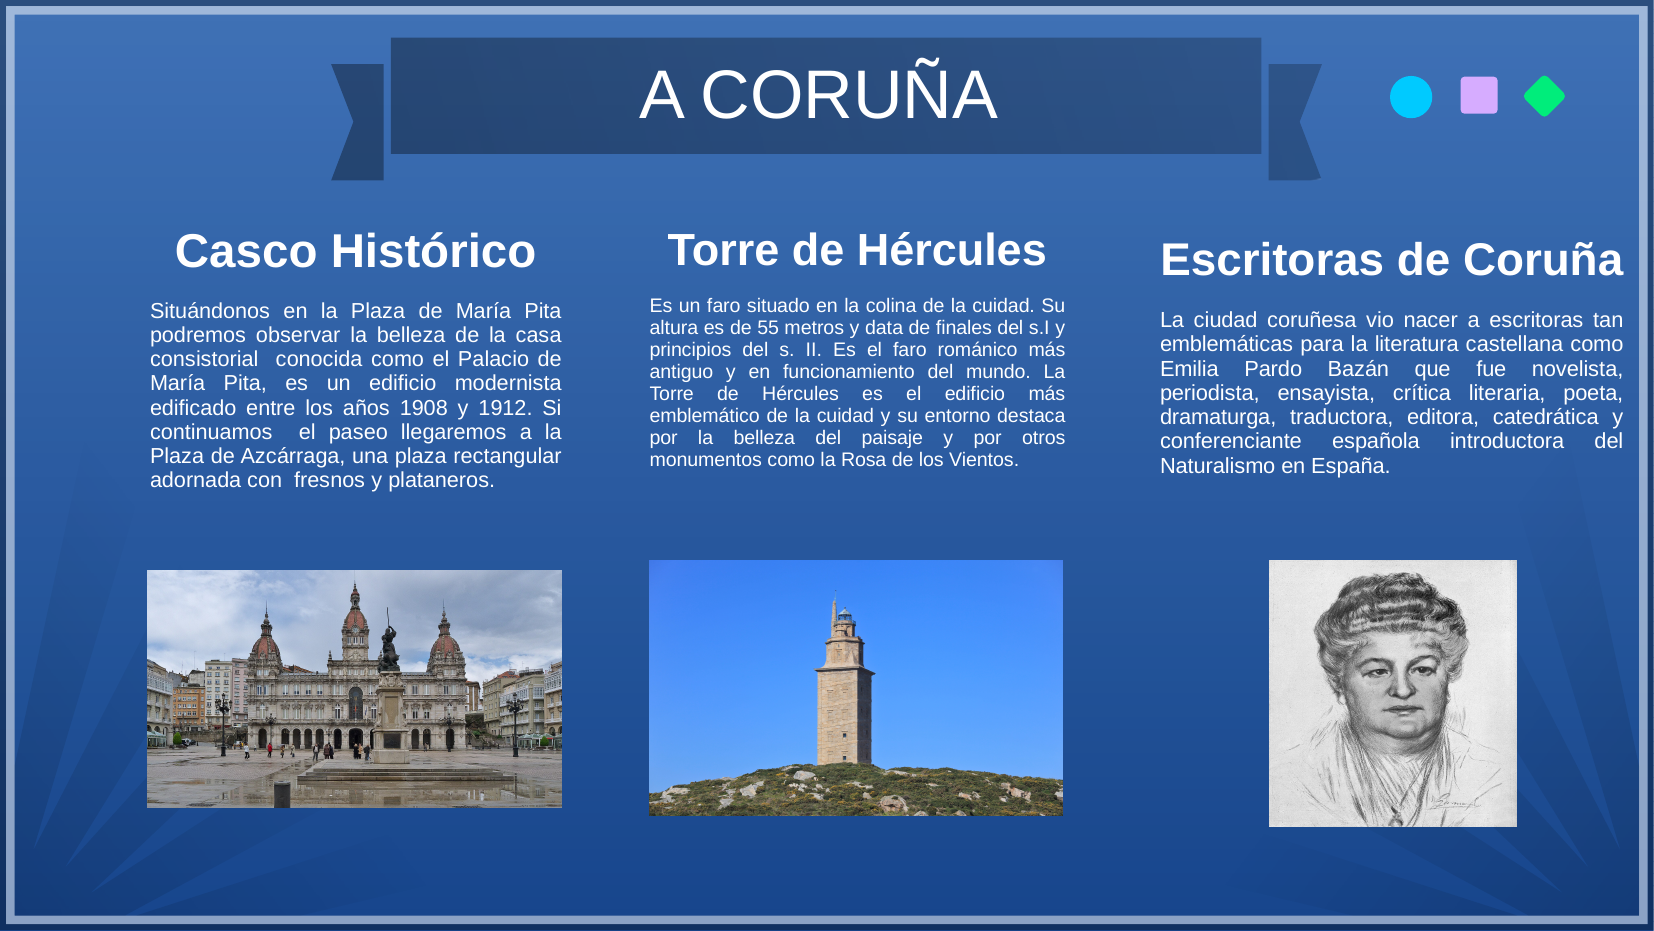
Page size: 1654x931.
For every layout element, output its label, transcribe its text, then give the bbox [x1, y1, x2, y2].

picture [147, 570, 562, 808]
title A CORUÑA [389, 35, 1264, 154]
picture [649, 560, 1063, 816]
picture [1269, 560, 1517, 827]
text_box [1460, 76, 1498, 114]
list Torre de Hércules Es un faro situado en la colina de la cuidad. Su altura es de 55 metros y data de finales del s.I y principios del s. II. Es el faro románico más antiguo y en funcionamiento del mundo. La Torre de Hércules es el edificio más emblemático de la cuidad y su entorno destaca por la belleza del paisaje y por otros monumentos como la Rosa de los Vientos. [585, 224, 1066, 522]
list Casco Histórico Situándonos en la Plaza de María Pita podremos observar la belleza de la casa consistorial conocida como el Palacio de María Pita, es un edificio modernista edificado entre los años 1908 y 1912. Si continuamos el paseo llegaremos a la Plaza de Azcárraga, una plaza rectangular adornada con fresnos y plataneros. [82, 224, 562, 522]
text_box [1523, 75, 1565, 117]
text_box [1390, 75, 1433, 119]
list Escritoras de Coruña La ciudad coruñesa vio nacer a escritoras tan emblemáticas para la literatura castellana como Emilia Pardo Bazán que fue novelista, periodista, ensayista, crítica literaria, poeta, dramaturga, traductora, editora, catedrática y conferenciante española introductora del Naturalismo en España. [1089, 234, 1625, 532]
